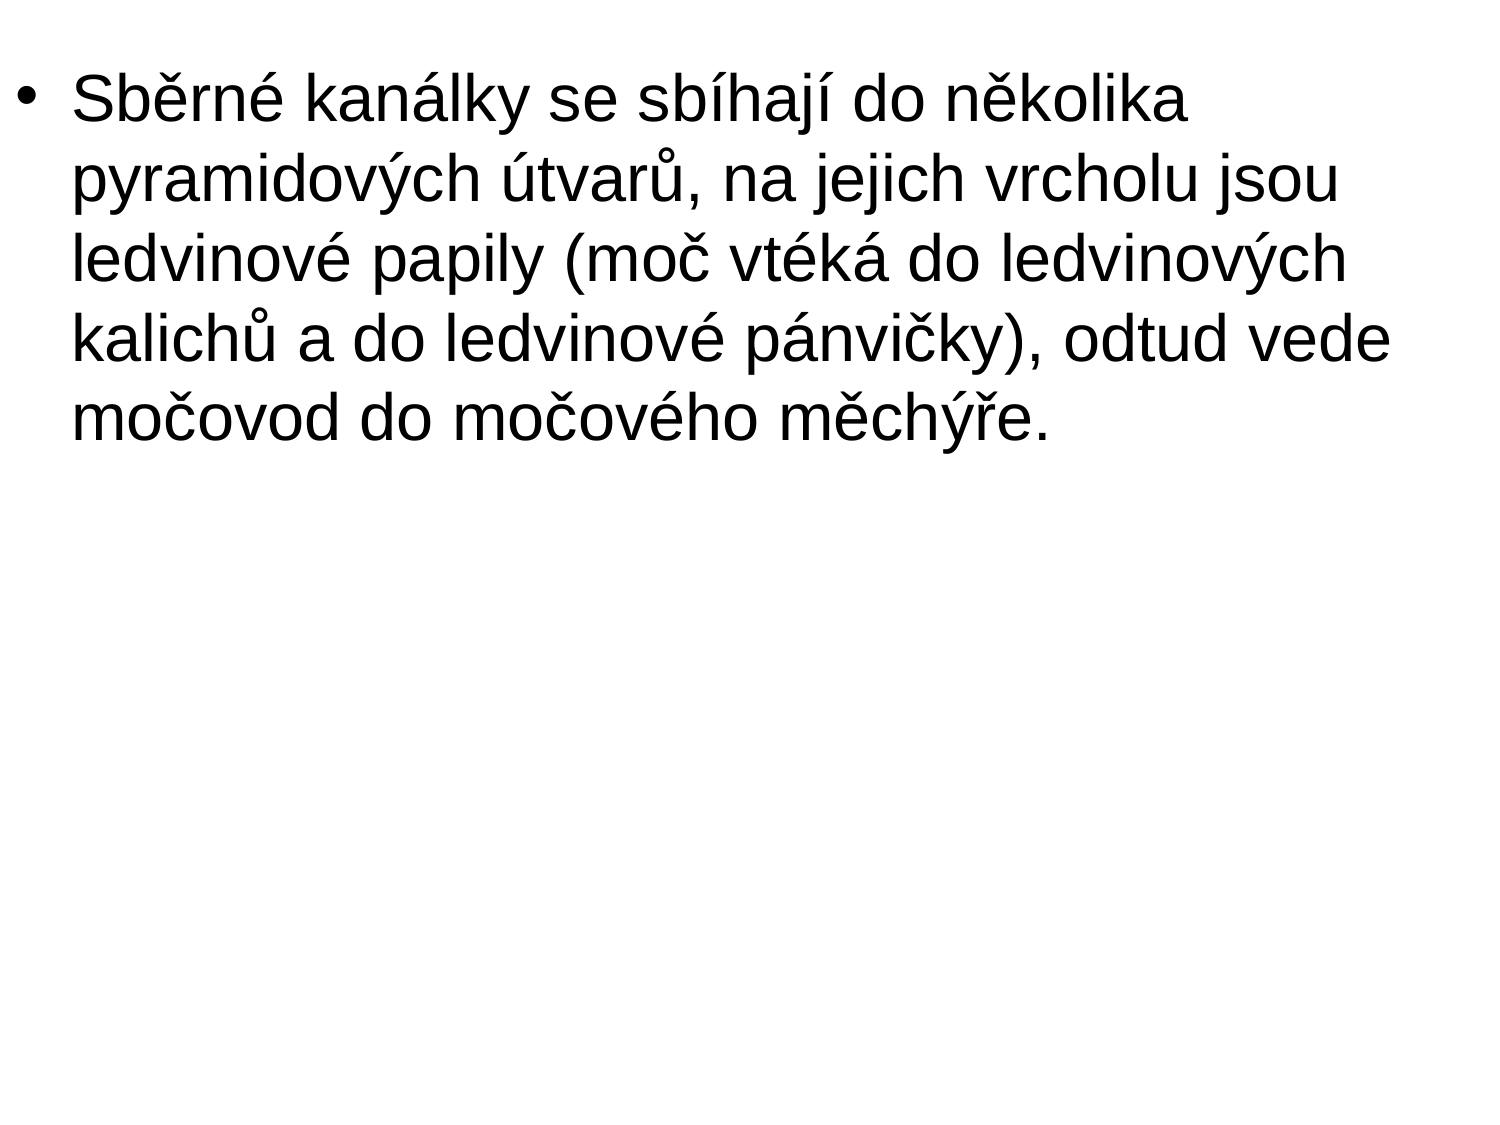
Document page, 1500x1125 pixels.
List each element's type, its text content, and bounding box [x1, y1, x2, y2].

list Sběrné kanálky se sbíhají do několika pyramidových útvarů, na jejich vrcholu jsou ledvinové papily (moč vtéká do ledvinových kalichů a do ledvinové pánvičky), odtud vede močovod do močového měchýře. [0, 46, 1500, 1010]
